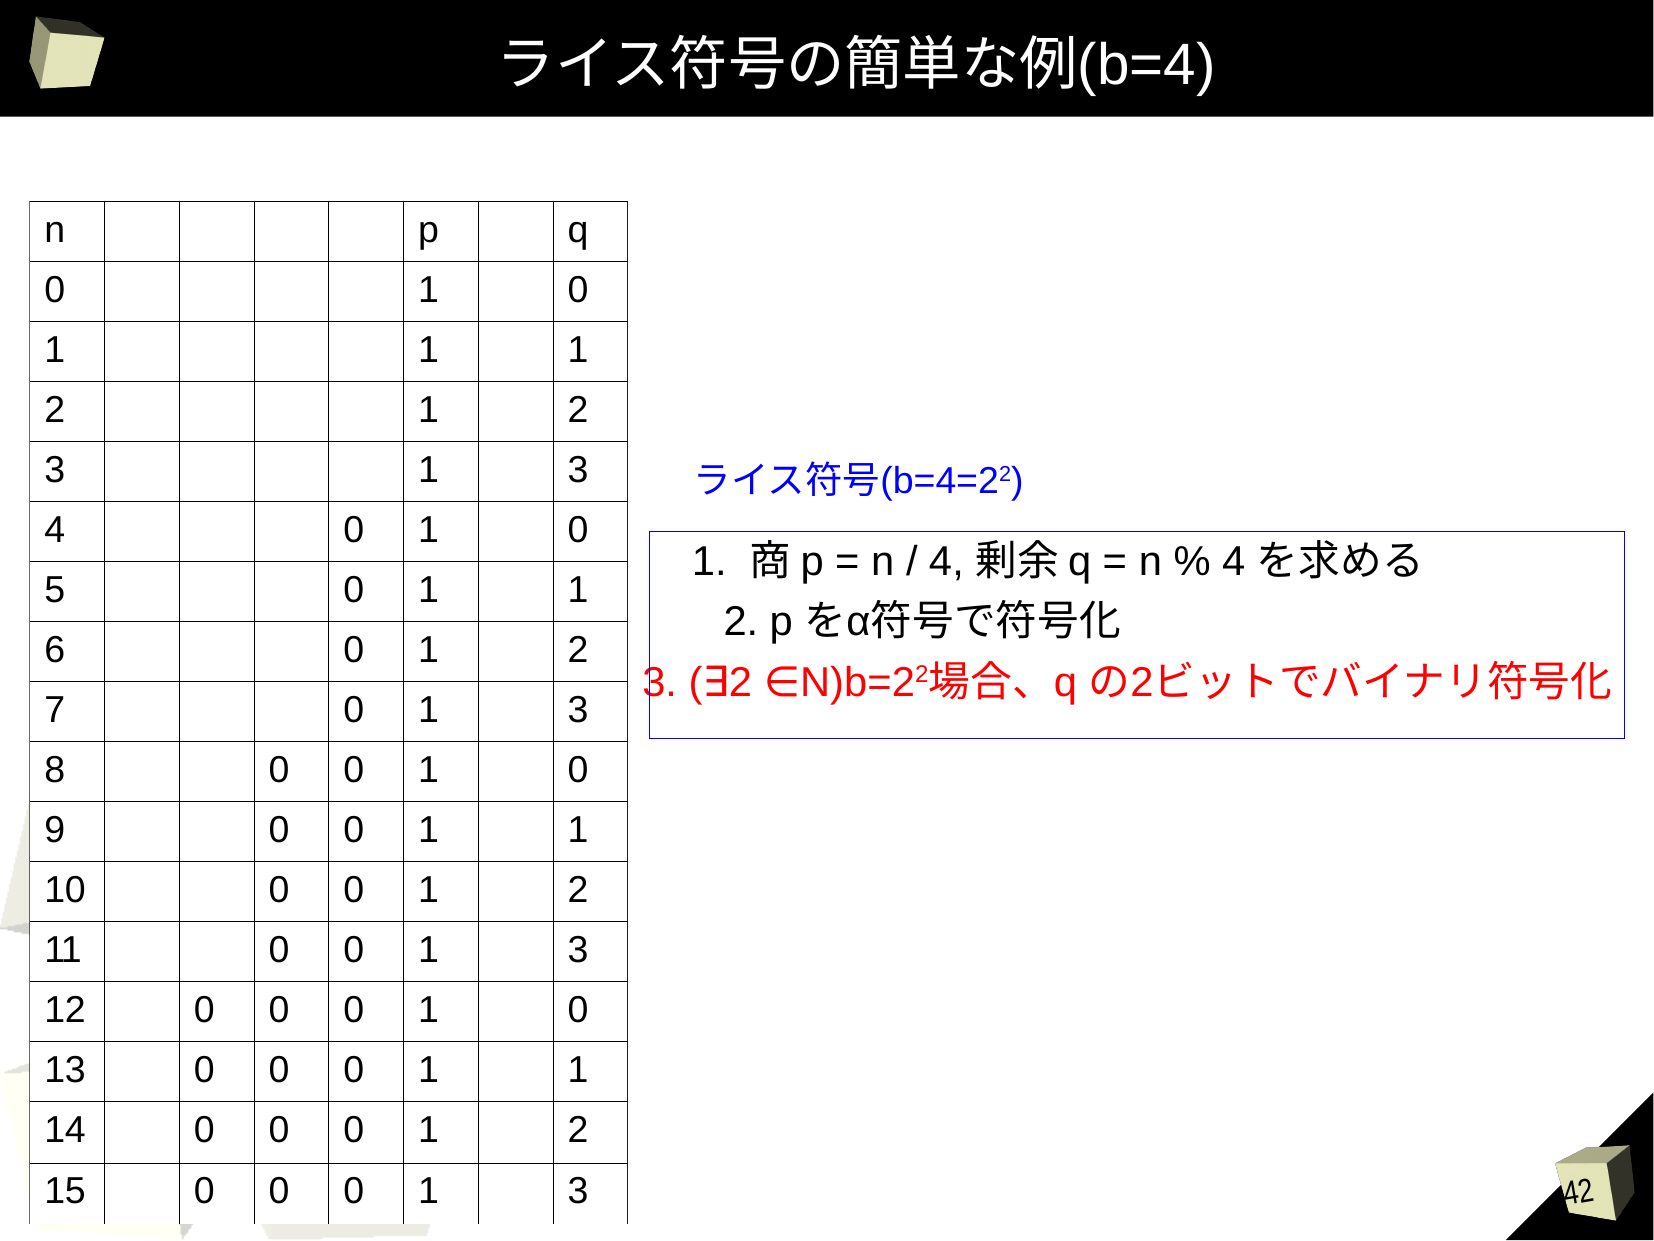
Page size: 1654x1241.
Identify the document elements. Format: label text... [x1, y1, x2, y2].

text_box 1. 商 p = n / 4, 剰余 q = n % 4 を求める 2. p をα符号で符号化 3. (∃2 ∈N)b=22場合、q の2ビットでバイナリ符号化 [338, 173, 1654, 1211]
title ライス符号の簡単な例(b=4) [118, 0, 1595, 119]
text_box ライス符号(b=4=22) [679, 442, 1212, 550]
picture [0, 200, 628, 1241]
